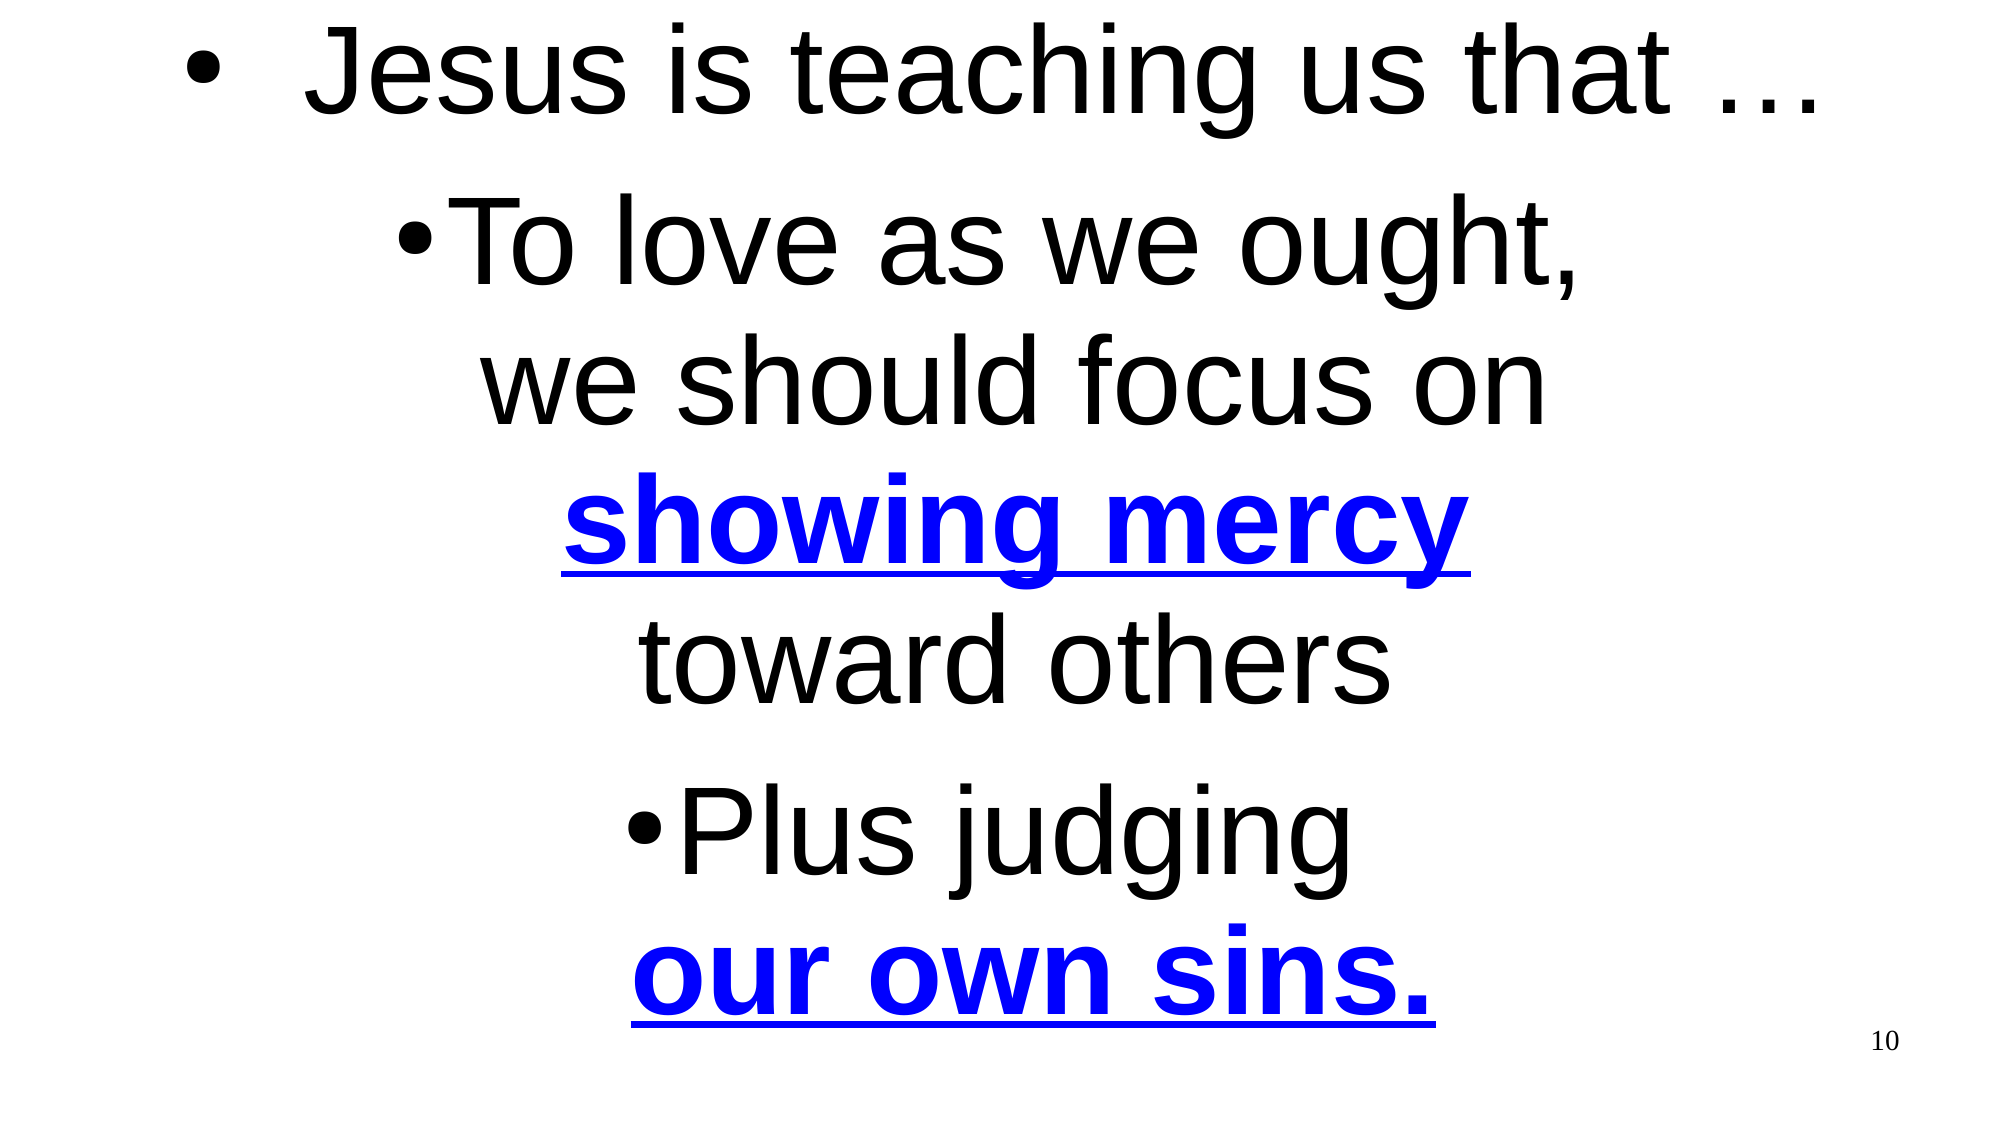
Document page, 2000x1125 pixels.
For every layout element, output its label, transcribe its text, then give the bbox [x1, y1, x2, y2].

list Jesus is teaching us that … To love as we ought, we should focus on showing mercy toward others Plus judging our own sins. [0, 0, 1996, 1123]
